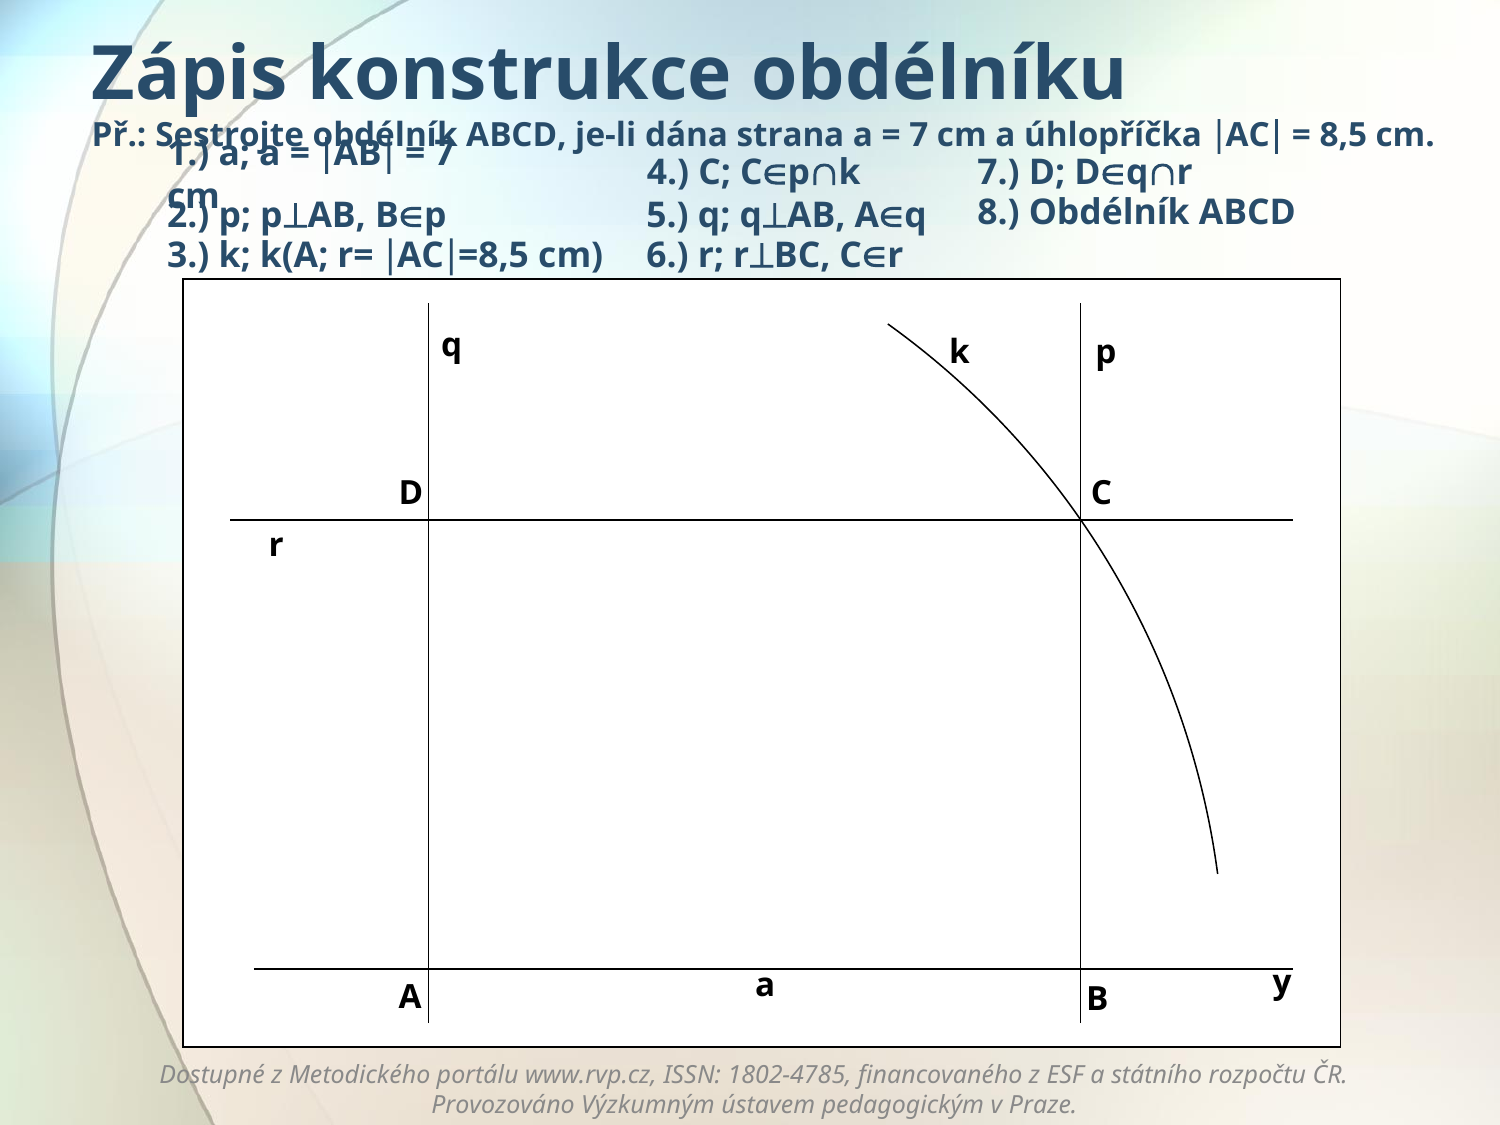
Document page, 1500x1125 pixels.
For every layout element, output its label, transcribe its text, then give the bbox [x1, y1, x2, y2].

text_box [183, 278, 1341, 1047]
text_box 7.) D; Dqr [962, 123, 1317, 163]
text_box Př.: Sestrojte obdélník ABCD, je-li dána strana a = 7 cm a úhlopříčka AC = 8,5 cm. [76, 85, 1459, 180]
text_box 2.) p; pAB, Bp [152, 165, 526, 205]
text_box D [383, 444, 443, 539]
text_box 6.) r; rBC, Cr [631, 205, 1070, 301]
text_box k [934, 302, 994, 398]
text_box 1.) a; a = AB = 7 cm [152, 125, 526, 165]
text_box C [1075, 444, 1136, 519]
picture [0, 0, 1500, 1125]
text_box B [1071, 950, 1131, 1045]
text_box y [1257, 933, 1317, 1028]
text_box 4.) C; Cpk [632, 123, 962, 165]
text_box 3.) k; k(A; r= AC=8,5 cm) [152, 205, 631, 301]
text_box 8.) Obdélník ABCD [962, 163, 1317, 258]
text_box 5.) q; qAB, Aq [631, 165, 962, 205]
text_box [429, 521, 1080, 968]
text_box C [1075, 521, 1136, 539]
text_box r [253, 496, 313, 591]
text_box p [1080, 302, 1140, 398]
title Zápis konstrukce obdélníku [76, 27, 1412, 85]
text_box A [383, 947, 443, 1043]
text_box a [740, 935, 800, 1031]
text_box q [426, 295, 486, 391]
